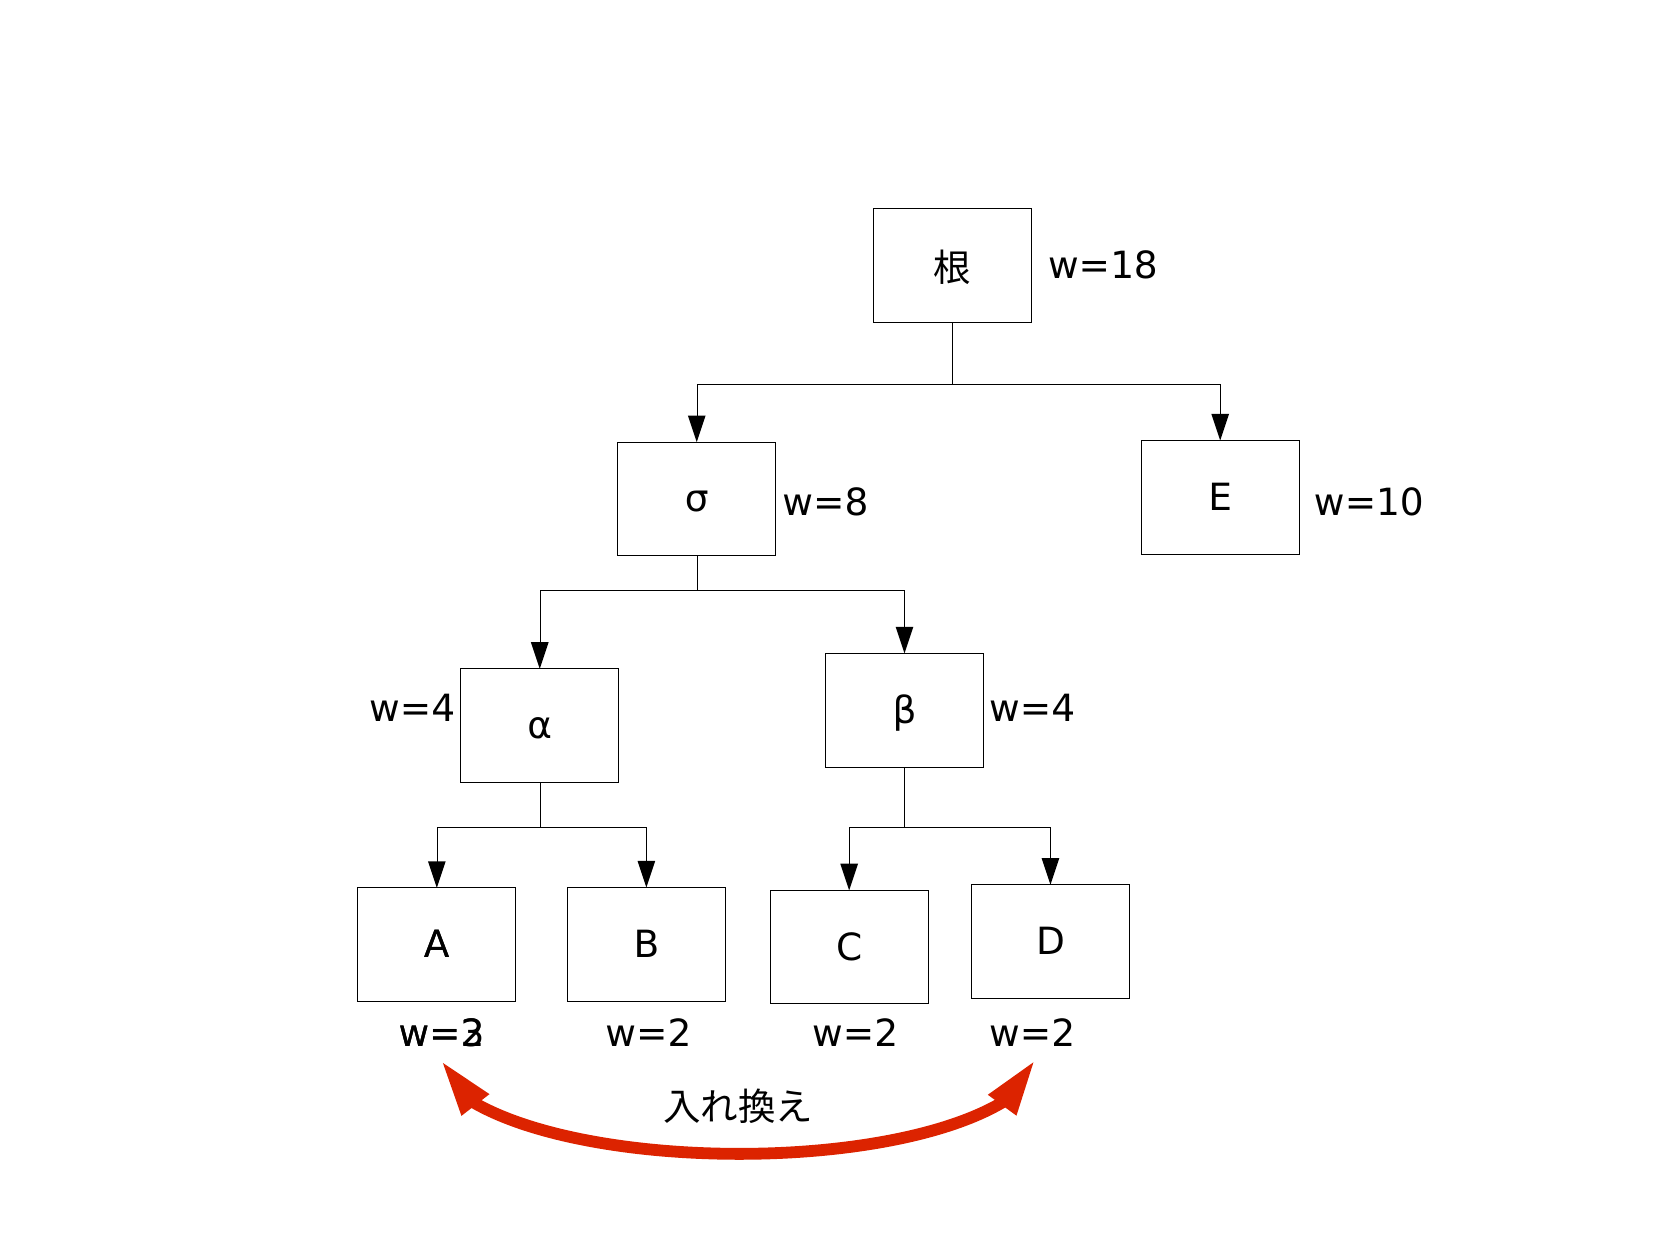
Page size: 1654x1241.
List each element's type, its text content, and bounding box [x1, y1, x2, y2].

text_box E [1141, 440, 1300, 555]
text_box D [971, 884, 1130, 999]
text_box β [825, 653, 984, 768]
text_box w=4 [974, 679, 1093, 739]
text_box w=3 [383, 1004, 502, 1063]
text_box w=2 [974, 1003, 1093, 1063]
text_box w=4 [354, 679, 473, 738]
text_box 根 [873, 208, 1032, 323]
text_box σ [617, 442, 776, 556]
text_box w=2 [590, 1004, 709, 1063]
text_box w=8 [767, 473, 886, 532]
text_box B [567, 887, 726, 1002]
text_box w=2 [797, 1003, 916, 1063]
text_box A [357, 887, 516, 1002]
text_box w=18 [1033, 236, 1182, 295]
text_box C [770, 890, 929, 1004]
text_box w=10 [1299, 473, 1447, 532]
text_box α [460, 668, 619, 783]
